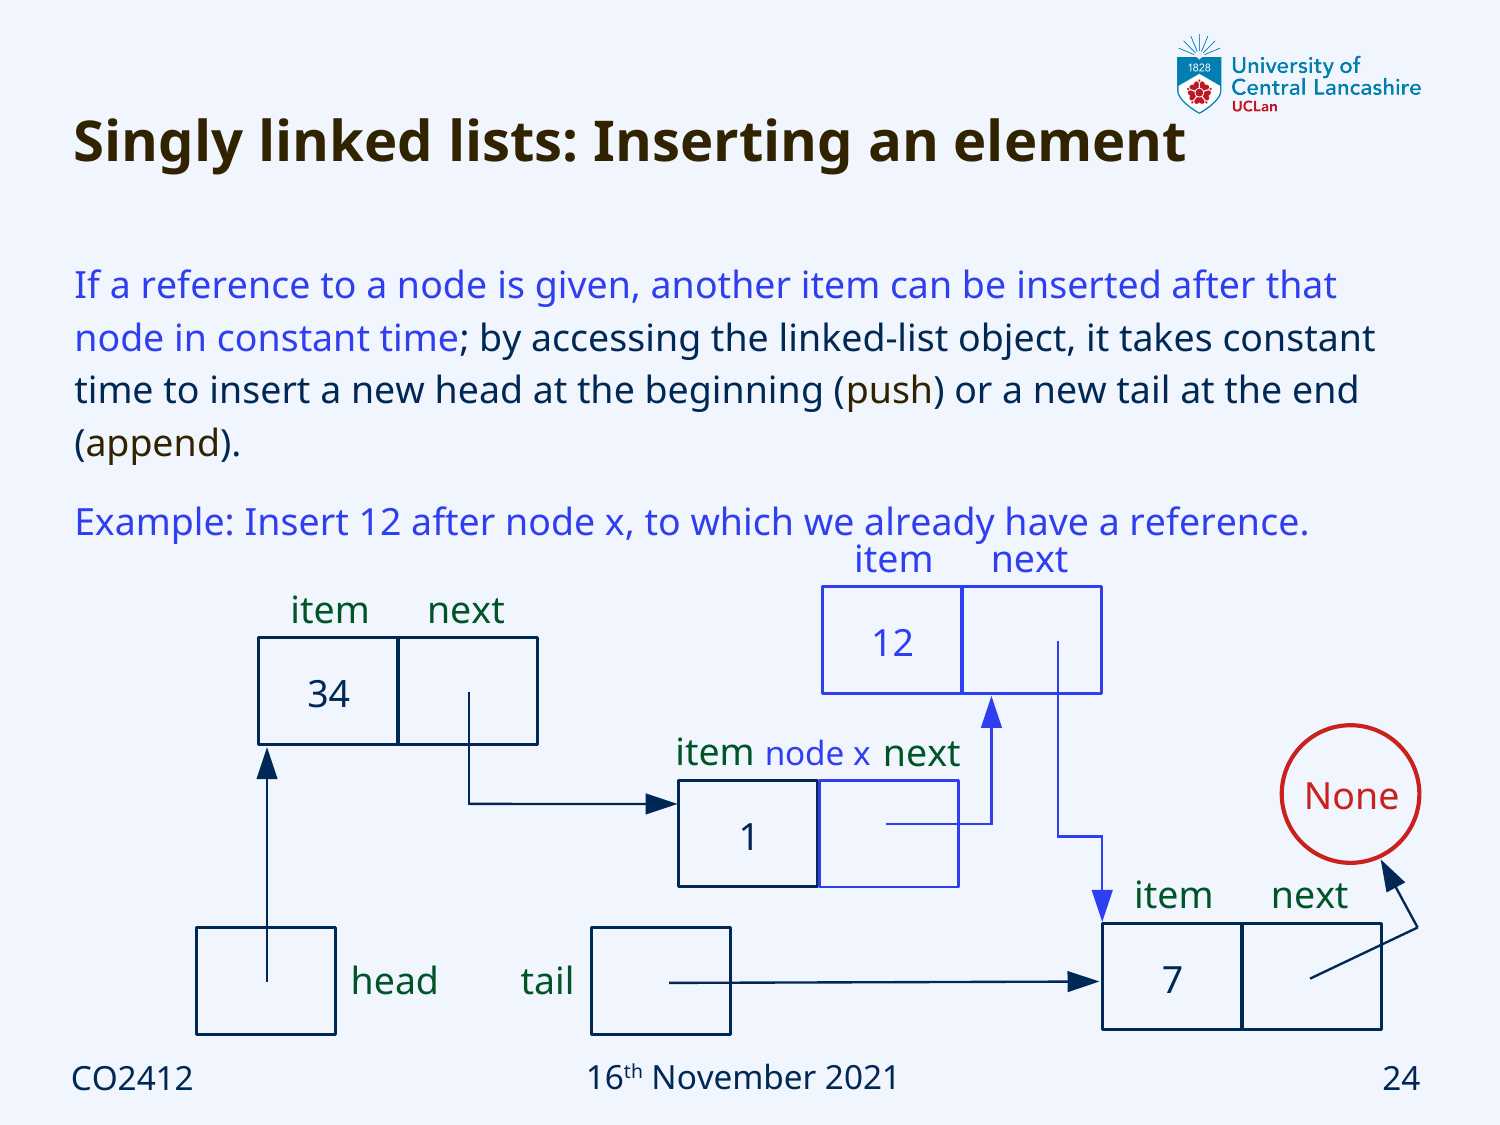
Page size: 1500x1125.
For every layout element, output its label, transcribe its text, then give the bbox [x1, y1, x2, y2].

text_box 7 [1120, 948, 1226, 1009]
text_box next [969, 527, 1091, 588]
text_box next [405, 578, 527, 639]
text_box item [269, 578, 391, 639]
text_box item [654, 721, 776, 781]
text_box item [833, 527, 955, 588]
text_box tail [486, 949, 609, 1010]
text_box 34 [276, 662, 382, 723]
text_box head [334, 949, 456, 1010]
text_box 12 [840, 611, 946, 672]
text_box If a reference to a node is given, another item can be inserted after that node in constant time; by accessing the linked-list object, it takes constant time to insert a new head at the beginning (push) or a new tail at the end (append). Example: Insert 12 after node x, to which we already have a reference. [59, 246, 1441, 523]
picture [1177, 34, 1421, 93]
text_box next [861, 721, 983, 781]
title Singly linked lists: Inserting an element [58, 93, 1475, 186]
text_box item [1113, 863, 1235, 924]
text_box next [1249, 863, 1371, 924]
text_box None [1284, 764, 1420, 825]
text_box 1 [696, 805, 802, 866]
text_box node x [716, 724, 919, 780]
